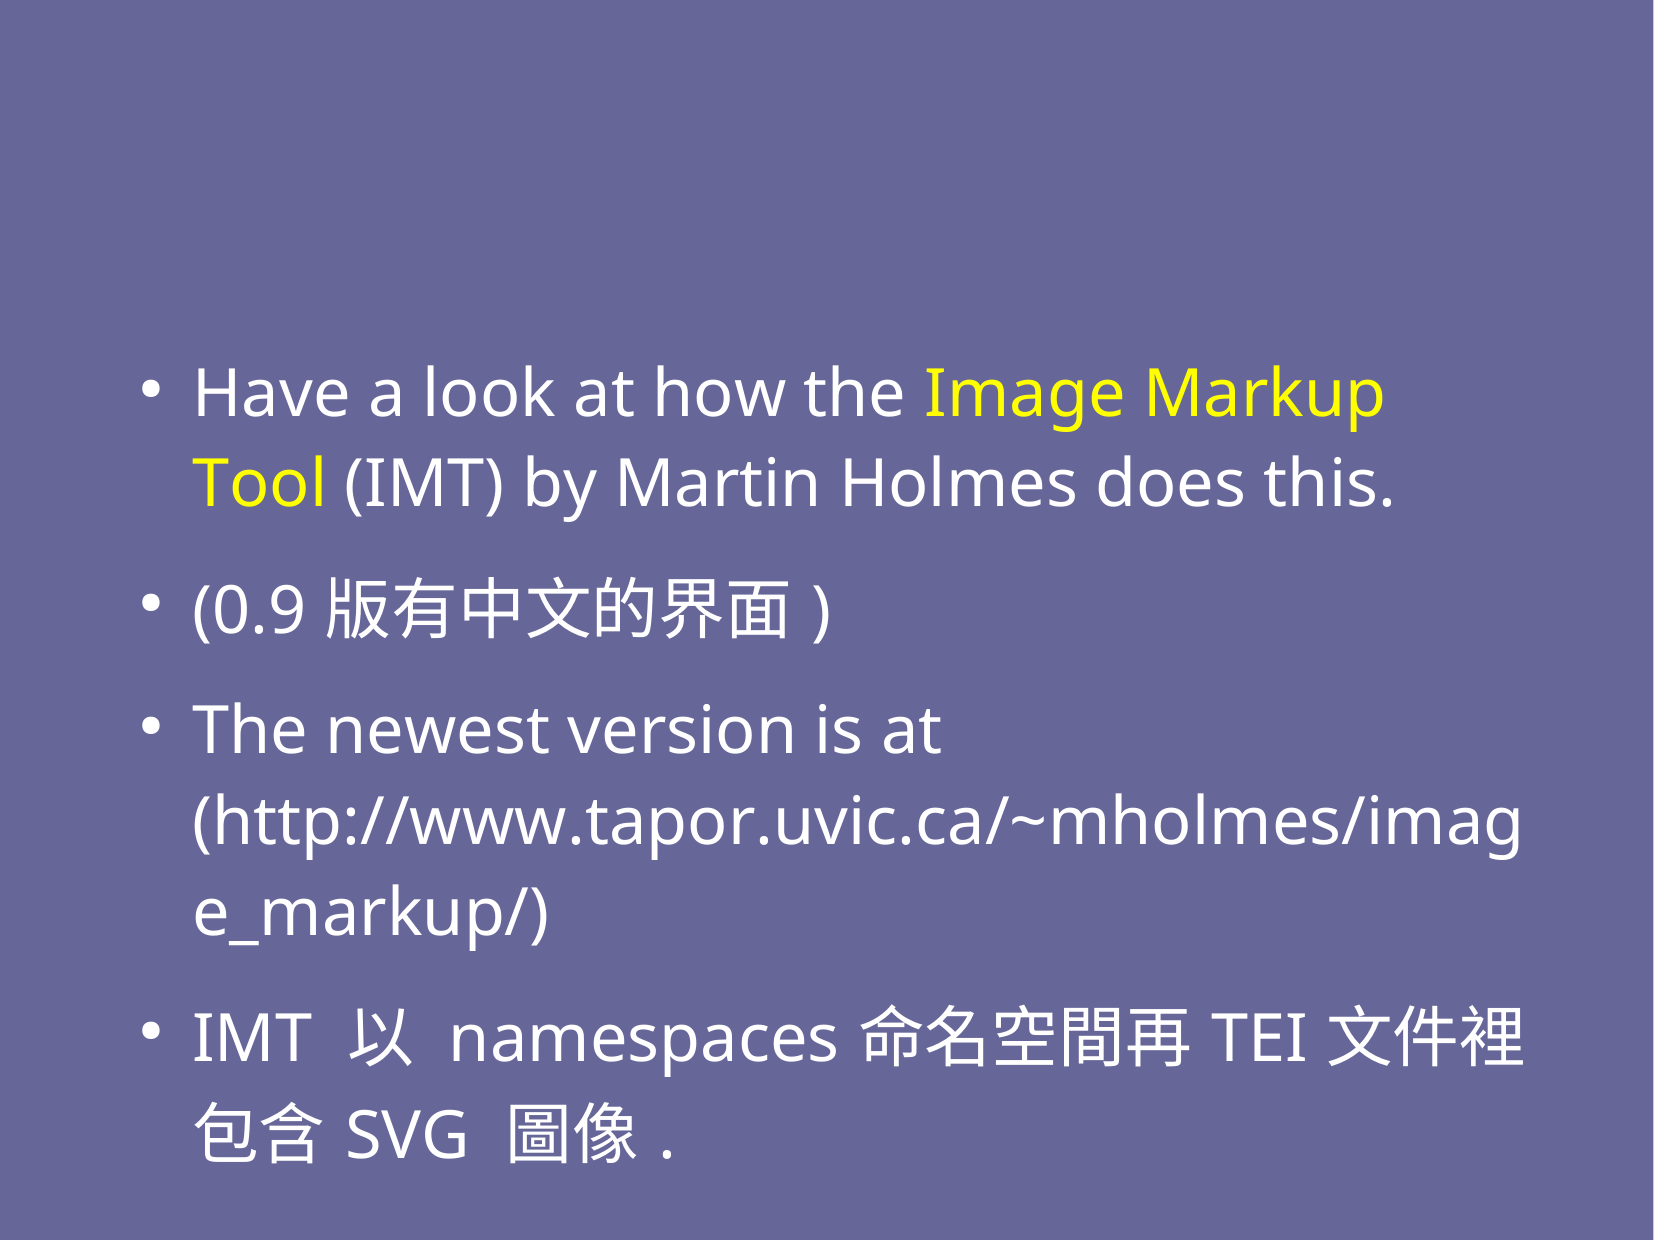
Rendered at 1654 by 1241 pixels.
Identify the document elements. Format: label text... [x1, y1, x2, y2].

list Have a look at how the Image Markup Tool (IMT) by Martin Holmes does this. (0.9版有中文的界面) The newest version is at (http://www.tapor.uvic.ca/~mholmes/image_markup/) IMT 以 namespaces命名空間再TEI文件裡包含SVG 圖像. [121, 344, 1534, 1148]
